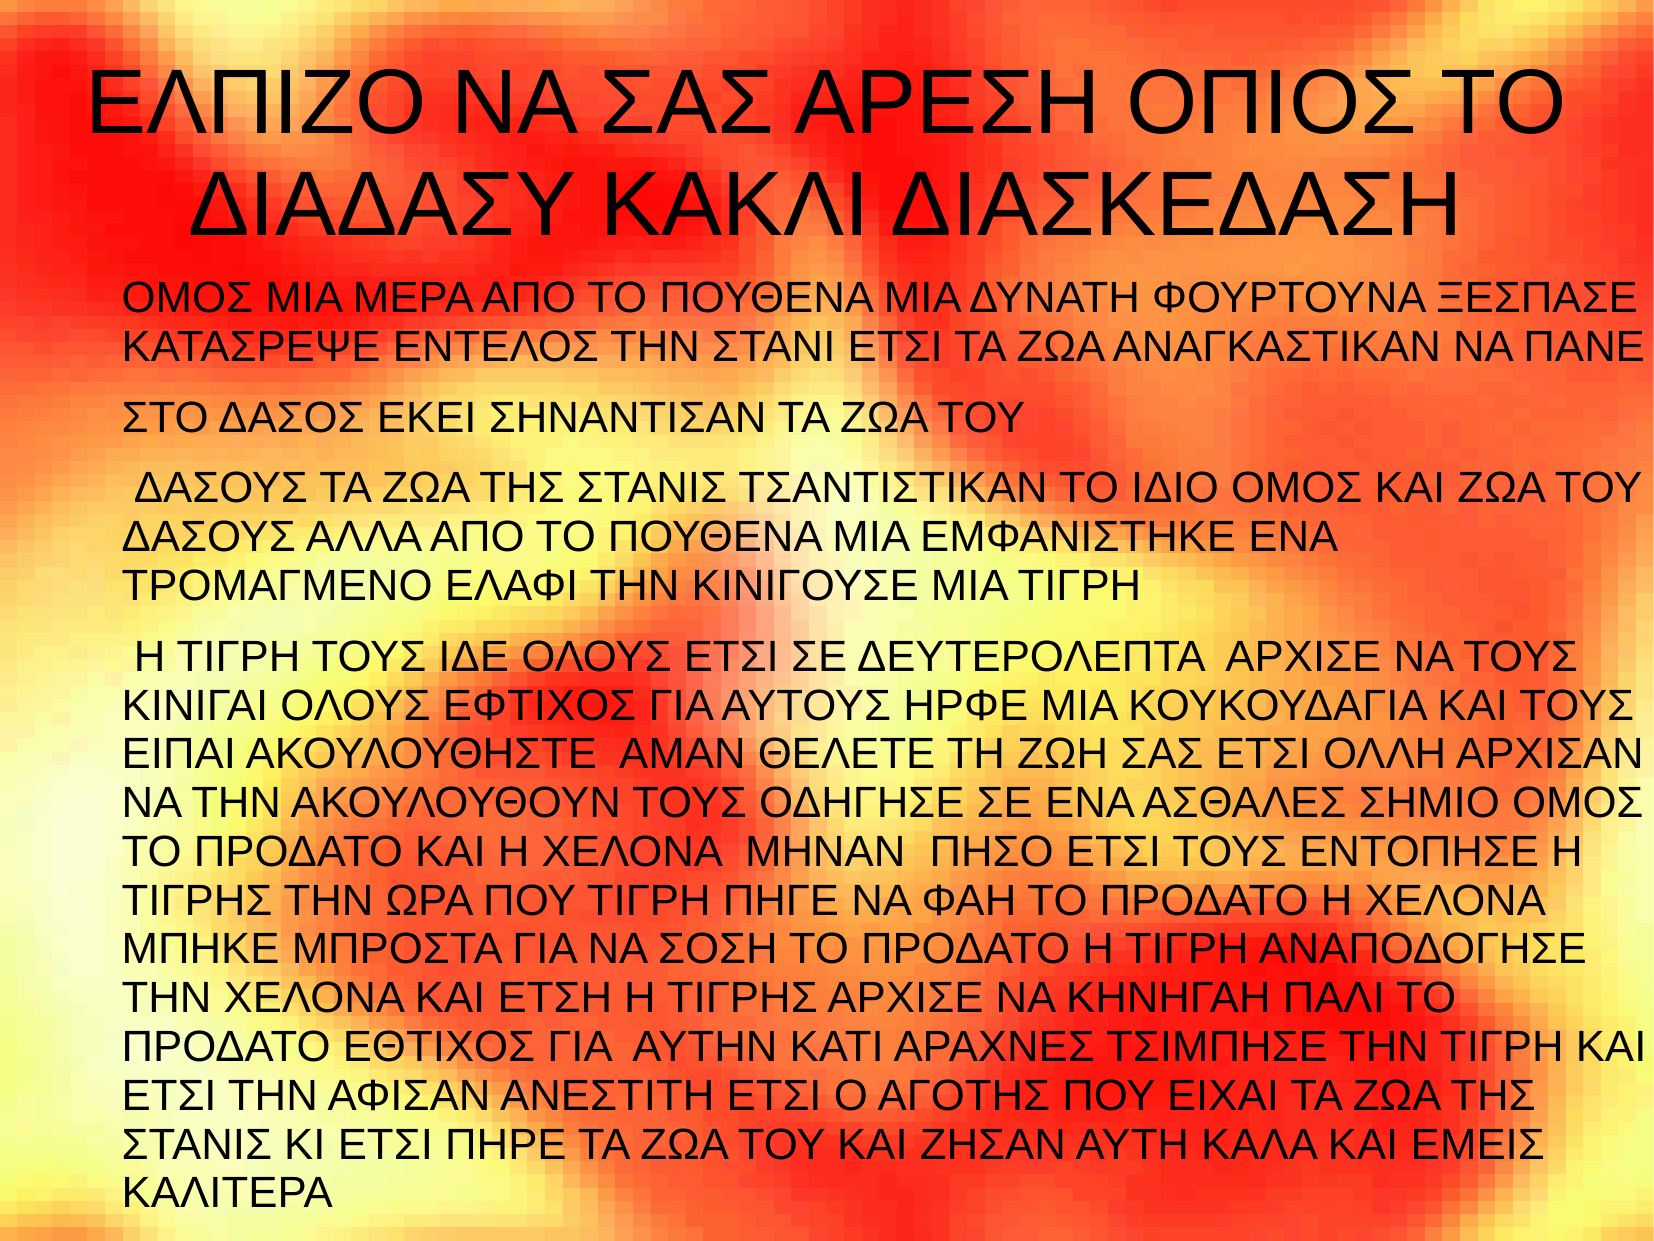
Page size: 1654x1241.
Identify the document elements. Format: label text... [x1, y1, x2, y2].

title ΕΛΠΙΖΟ ΝΑ ΣΑΣ ΑΡΕΣΗ ΟΠΙΟΣ ΤΟ ΔΙΑΔΑΣΥ ΚΑΚΛΙ ΔΙΑΣΚΕΔΑΣΗ [82, 49, 1571, 257]
list ΟΜΟΣ ΜΙΑ ΜΕΡΑ ΑΠΟ ΤΟ ΠΟΥΘΕΝΑ ΜΙΑ ΔΥΝΑΤΗ ΦΟΥΡΤΟΥΝΑ ΞΕΣΠΑΣΕ ΚΑΤΑΣΡΕΨΕ ΕΝΤΕΛΟΣ ΤΗΝ ΣΤΑΝΙ ΕΤΣΙ ΤΑ ΖΩΑ ΑΝΑΓΚΑΣΤΙΚΑΝ ΝΑ ΠΑΝΕ ΣΤΟ ΔΑΣΟΣ ΕΚΕΙ ΣΗΝΑΝΤΙΣΑΝ ΤΑ ΖΩΑ ΤΟΥ ΔΑΣΟΥΣ ΤΑ ΖΩΑ ΤΗΣ ΣΤΑΝΙΣ ΤΣΑΝΤΙΣΤΙΚΑΝ ΤΟ ΙΔΙΟ ΟΜΟΣ ΚΑΙ ΖΩΑ ΤΟΥ ΔΑΣΟΥΣ ΑΛΛΑ ΑΠΟ ΤΟ ΠΟΥΘΕΝΑ ΜΙΑ ΕΜΦΑΝΙΣΤΗΚΕ ΕΝΑ ΤΡΟΜΑΓΜΕΝΟ ΕΛΑΦΙ ΤΗΝ ΚΙΝΙΓΟΥΣΕ ΜΙΑ ΤΙΓΡΗ Η ΤΙΓΡΗ ΤΟΥΣ ΙΔΕ ΟΛΟΥΣ ΕΤΣΙ ΣΕ ΔΕΥΤΕΡΟΛΕΠΤΑ ΑΡΧΙΣΕ ΝΑ ΤΟΥΣ ΚΙΝΙΓΑΙ ΟΛΟΥΣ ΕΦΤΙΧΟΣ ΓΙΑ ΑΥΤΟΥΣ ΗΡΦΕ ΜΙΑ ΚΟΥΚΟΥΔΑΓΙΑ ΚΑΙ ΤΟΥΣ ΕΙΠΑΙ ΑΚΟΥΛΟΥΘΗΣΤΕ ΑΜΑΝ ΘΕΛΕΤΕ ΤΗ ΖΩΗ ΣΑΣ ΕΤΣΙ ΟΛΛΗ ΑΡΧΙΣΑΝ ΝΑ ΤΗΝ ΑΚΟΥΛΟΥΘΟΥΝ ΤΟΥΣ ΟΔΗΓΗΣΕ ΣΕ ΕΝΑ ΑΣΘΑΛΕΣ ΣΗΜΙΟ ΟΜΟΣ ΤΟ ΠΡΟΔΑΤΟ ΚΑΙ Η ΧΕΛΟΝΑ ΜΗΝΑΝ ΠΗΣΟ ΕΤΣΙ ΤΟΥΣ ΕΝΤΟΠΗΣΕ Η ΤΙΓΡΗΣ ΤΗΝ ΩΡΑ ΠΟΥ ΤΙΓΡΗ ΠΗΓΕ ΝΑ ΦΑΗ ΤΟ ΠΡΟΔΑΤΟ Η ΧΕΛΟΝΑ ΜΠΗΚΕ ΜΠΡΟΣΤΑ ΓΙΑ ΝΑ ΣΟΣΗ ΤΟ ΠΡΟΔΑΤΟ Η ΤΙΓΡΗ ΑΝΑΠΟΔΟΓΗΣΕ ΤΗΝ ΧΕΛΟΝΑ ΚΑΙ ΕΤΣΗ Η ΤΙΓΡΗΣ ΑΡΧΙΣΕ ΝΑ ΚΗΝΗΓΑΗ ΠΑΛΙ ΤΟ ΠΡΟΔΑΤΟ ΕΘΤΙΧΟΣ ΓΙΑ ΑΥΤΗΝ ΚΑΤΙ ΑΡΑΧΝΕΣ ΤΣΙΜΠΗΣΕ ΤΗΝ ΤΙΓΡΗ ΚΑΙ ΕΤΣΙ ΤΗΝ ΑΦΙΣΑΝ ΑΝΕΣΤΙΤΗ ΕΤΣΙ Ο ΑΓΟΤΗΣ ΠΟΥ ΕΙΧΑΙ ΤΑ ΖΩΑ ΤΗΣ ΣΤΑΝΙΣ ΚΙ ΕΤΣΙ ΠΗΡΕ ΤΑ ΖΩΑ ΤΟΥ ΚΑΙ ΖΗΣΑΝ ΑΥΤΗ ΚΑΛΑ ΚΑΙ ΕΜΕΙΣ ΚΑΛΙΤΕΡΑ [68, 272, 1654, 1241]
picture [0, 0, 1654, 1241]
